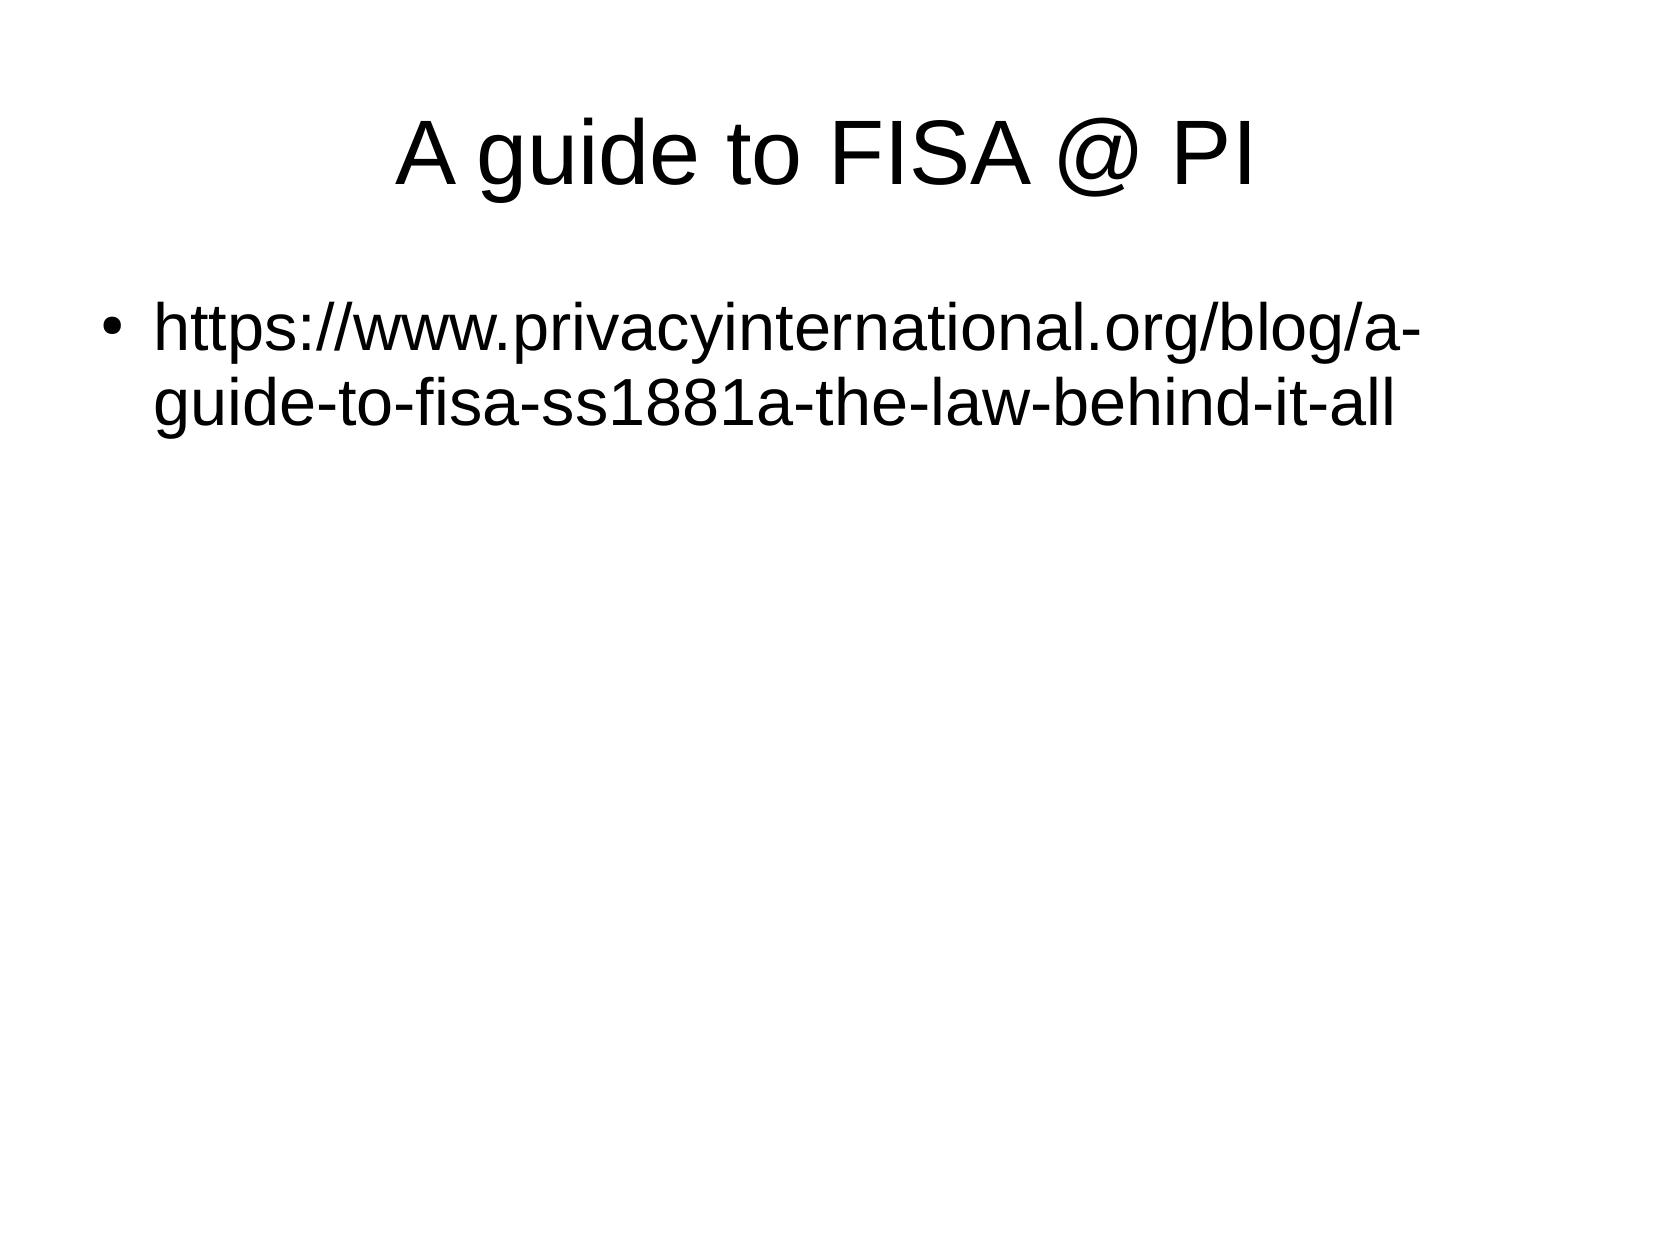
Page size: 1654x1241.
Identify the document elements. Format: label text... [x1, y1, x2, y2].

title A guide to FISA @ PI [82, 49, 1571, 257]
list https://www.privacyinternational.org/blog/a-guide-to-fisa-ss1881a-the-law-behind-it-all [82, 290, 1538, 1010]
